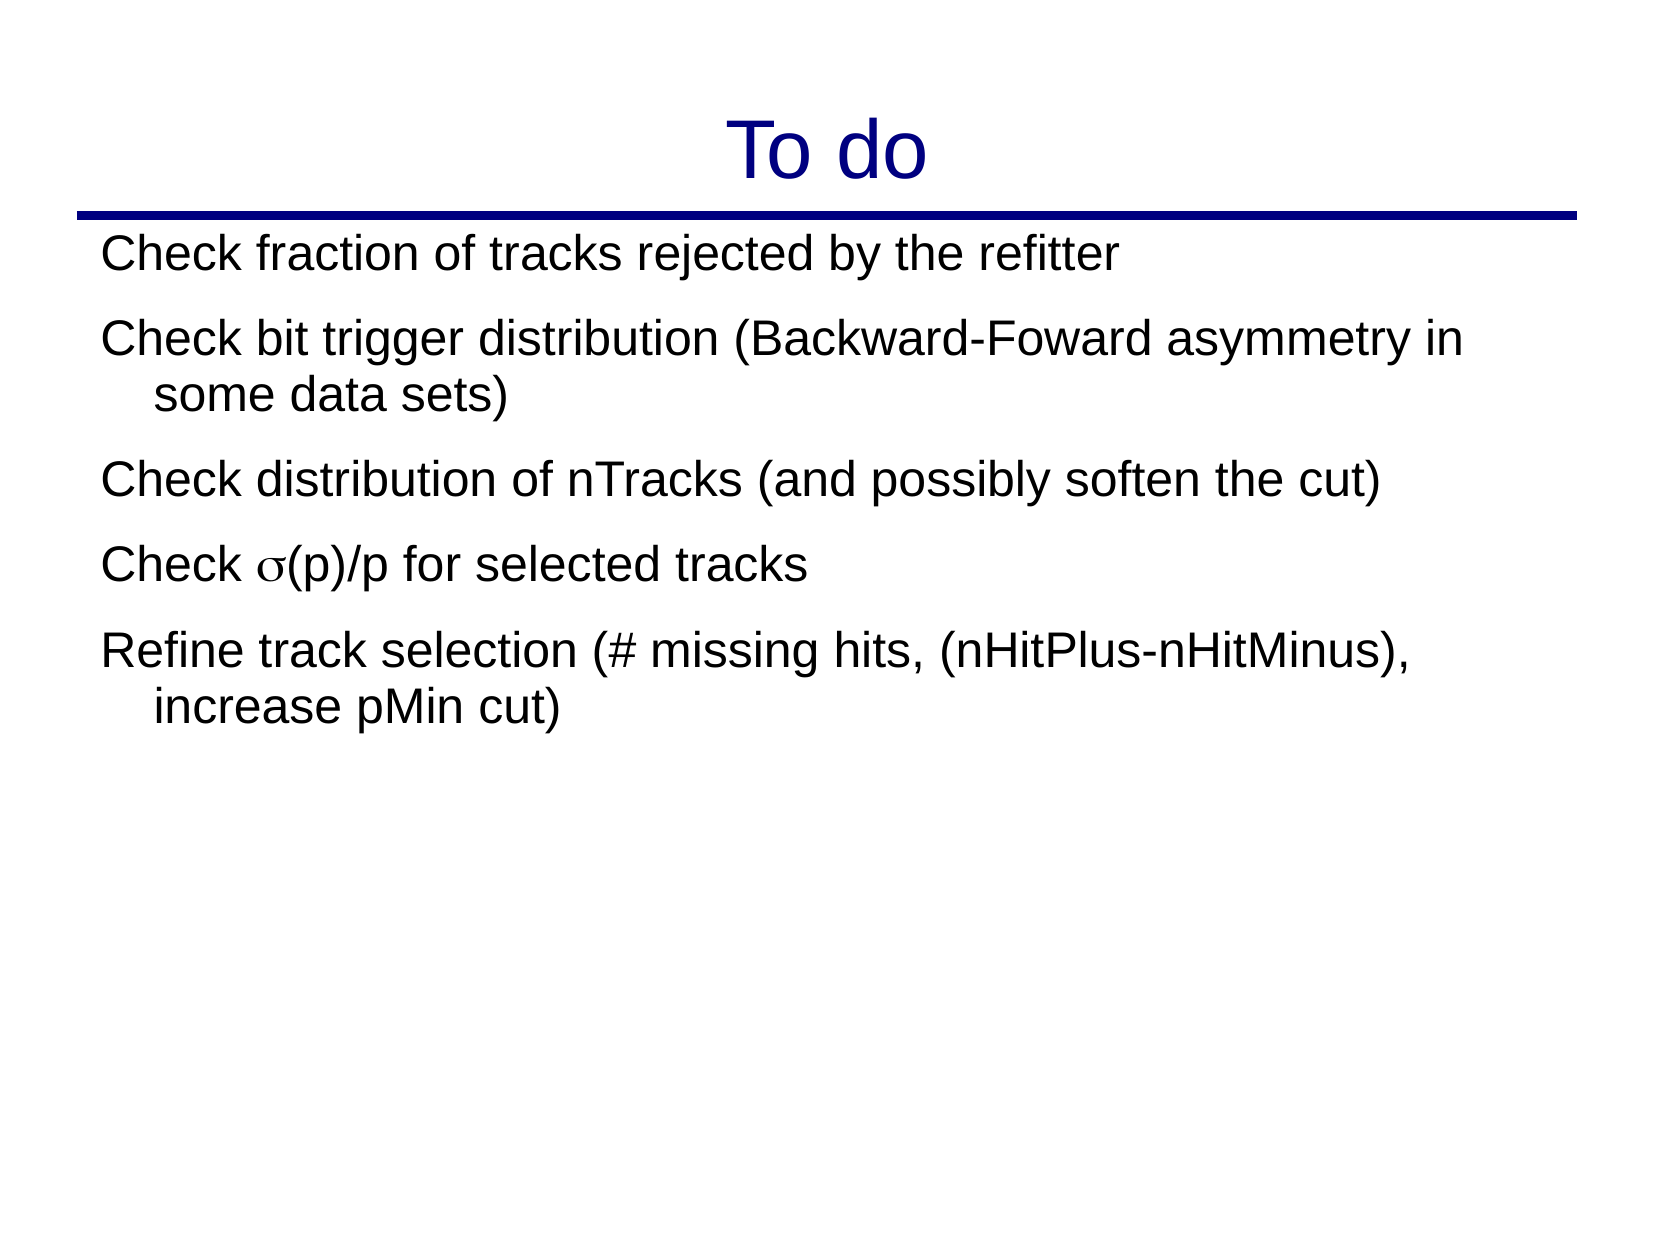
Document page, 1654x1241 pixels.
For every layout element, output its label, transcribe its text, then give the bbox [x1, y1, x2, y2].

list Check fraction of tracks rejected by the refitter Check bit trigger distribution (Backward-Foward asymmetry in some data sets) Check distribution of nTracks (and possibly soften the cut) Check s(p)/p for selected tracks Refine track selection (# missing hits, (nHitPlus-nHitMinus), increase pMin cut) [82, 225, 1571, 1094]
title To do [82, 75, 1571, 225]
